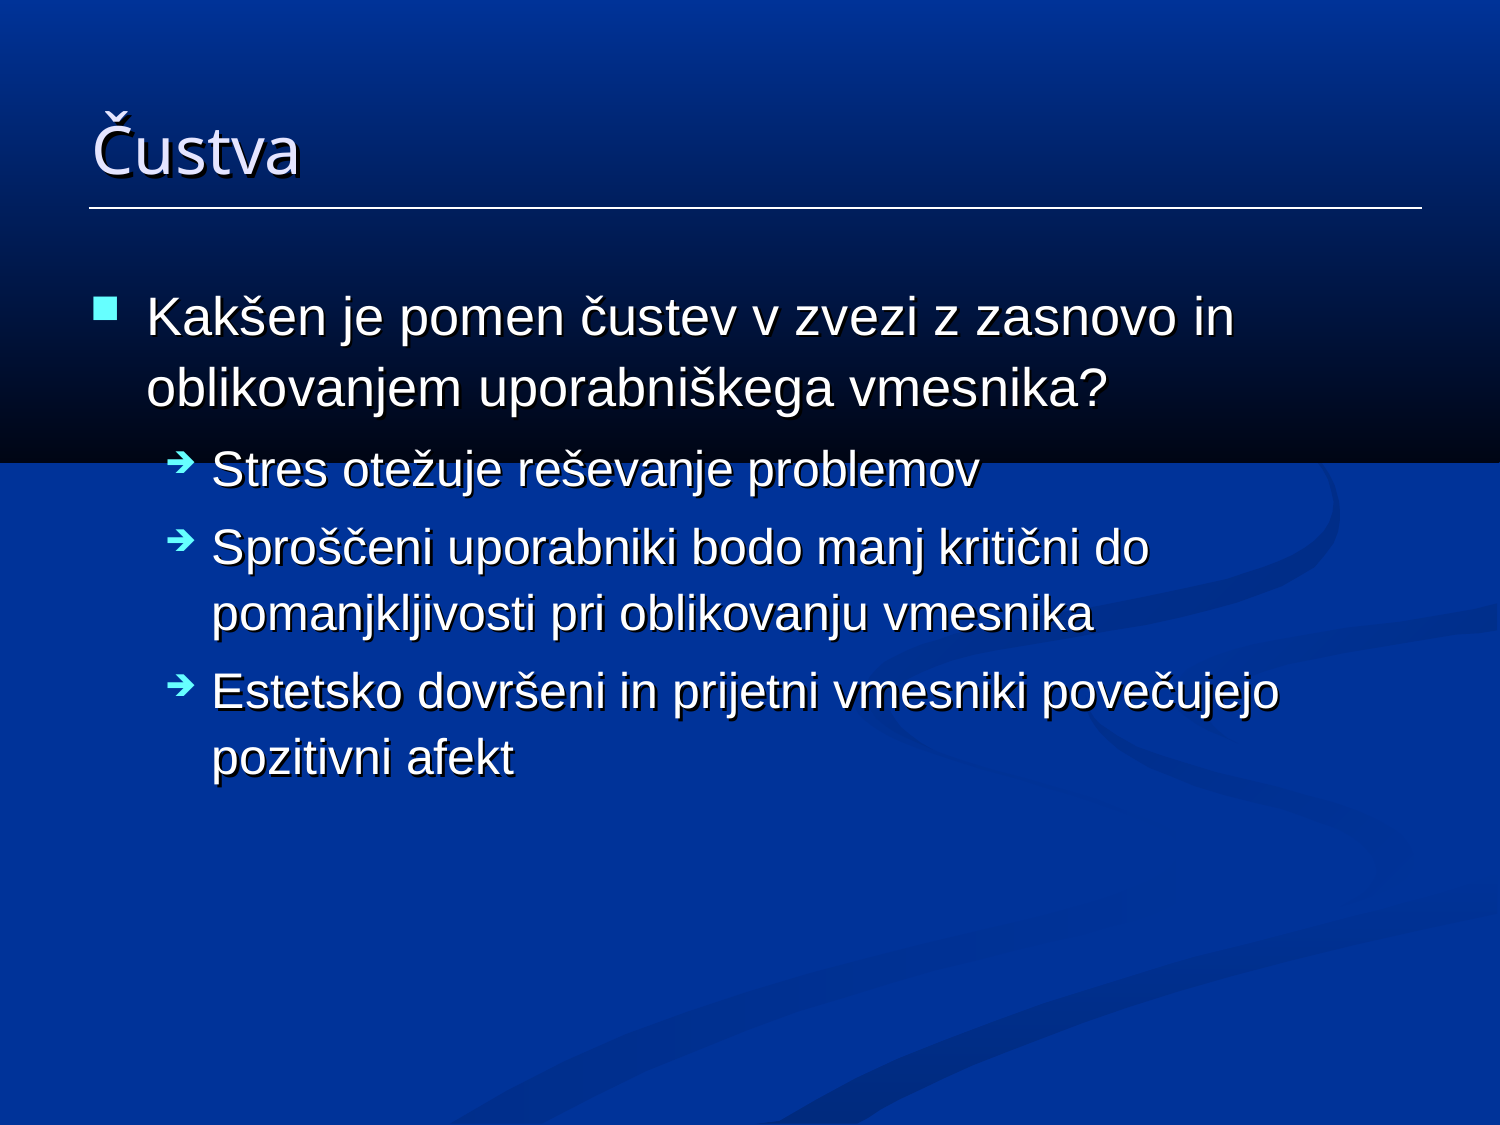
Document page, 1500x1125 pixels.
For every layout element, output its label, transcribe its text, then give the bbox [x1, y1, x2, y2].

list Kakšen je pomen čustev v zvezi z zasnovo in oblikovanjem uporabniškega vmesnika? Stres otežuje reševanje problemov Sproščeni uporabniki bodo manj kritični do pomanjkljivosti pri oblikovanju vmesnika Estetsko dovršeni in prijetni vmesniki povečujejo pozitivni afekt [74, 267, 1459, 1056]
text_box Čustva [76, 54, 1352, 242]
